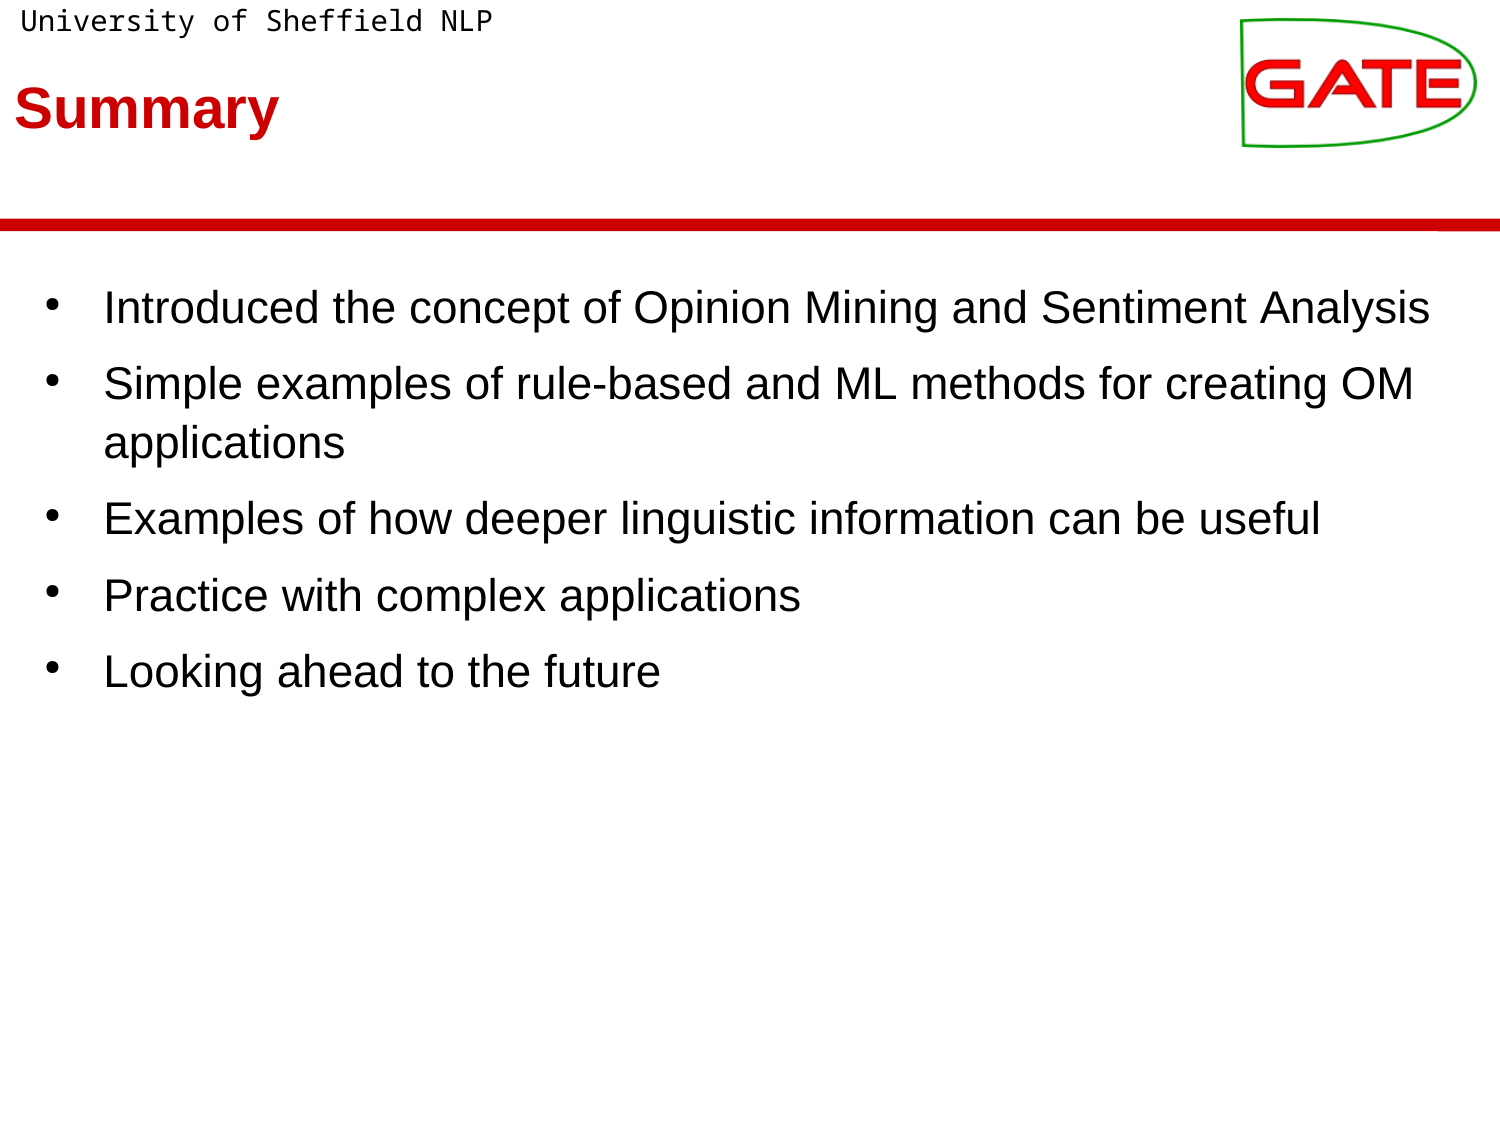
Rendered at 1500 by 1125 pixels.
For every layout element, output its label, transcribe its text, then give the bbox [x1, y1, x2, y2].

title Summary [0, 11, 1239, 205]
list Introduced the concept of Opinion Mining and Sentiment Analysis Simple examples of rule-based and ML methods for creating OM applications Examples of how deeper linguistic information can be useful Practice with complex applications Looking ahead to the future [29, 265, 1477, 1025]
picture [1240, 18, 1477, 148]
